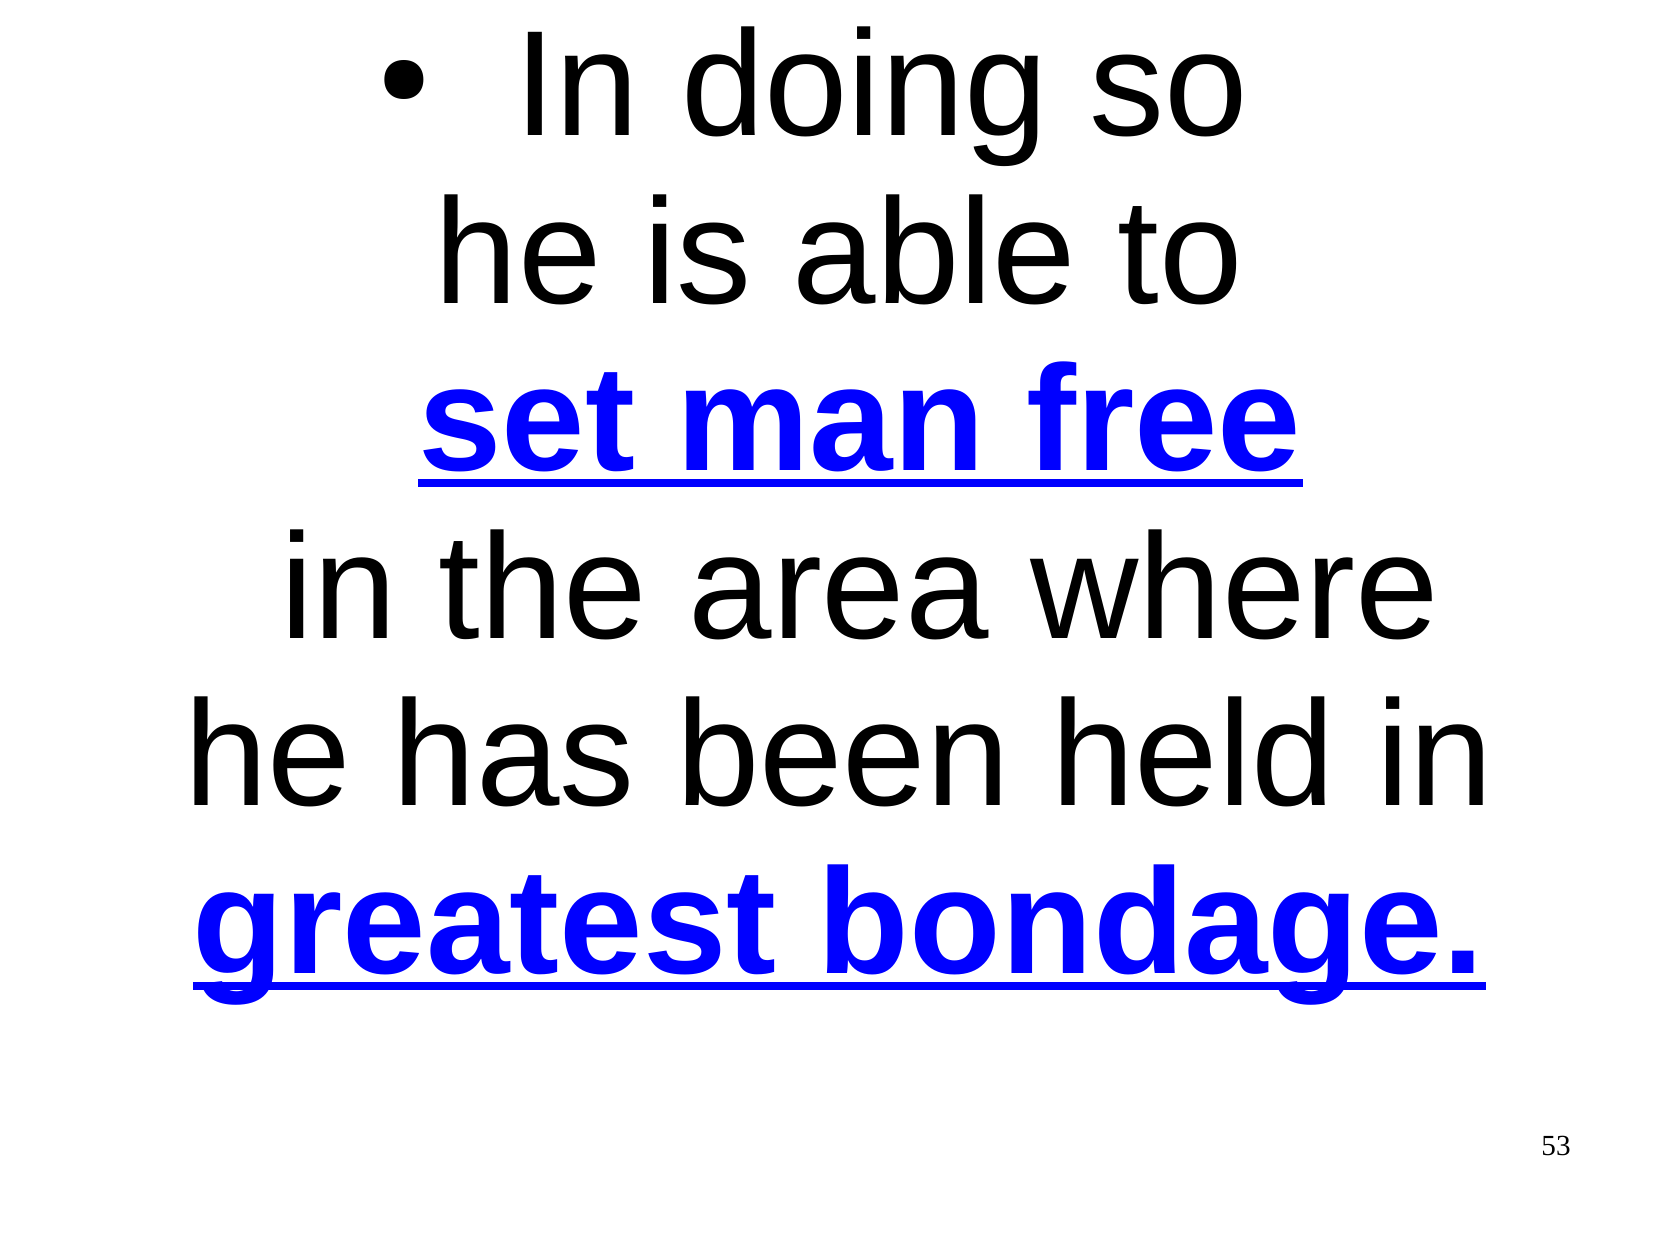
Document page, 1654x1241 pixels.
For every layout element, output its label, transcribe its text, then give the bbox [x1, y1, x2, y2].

list In doing so he is able to set man free in the area where he has been held in greatest bondage. [0, 0, 1651, 1238]
